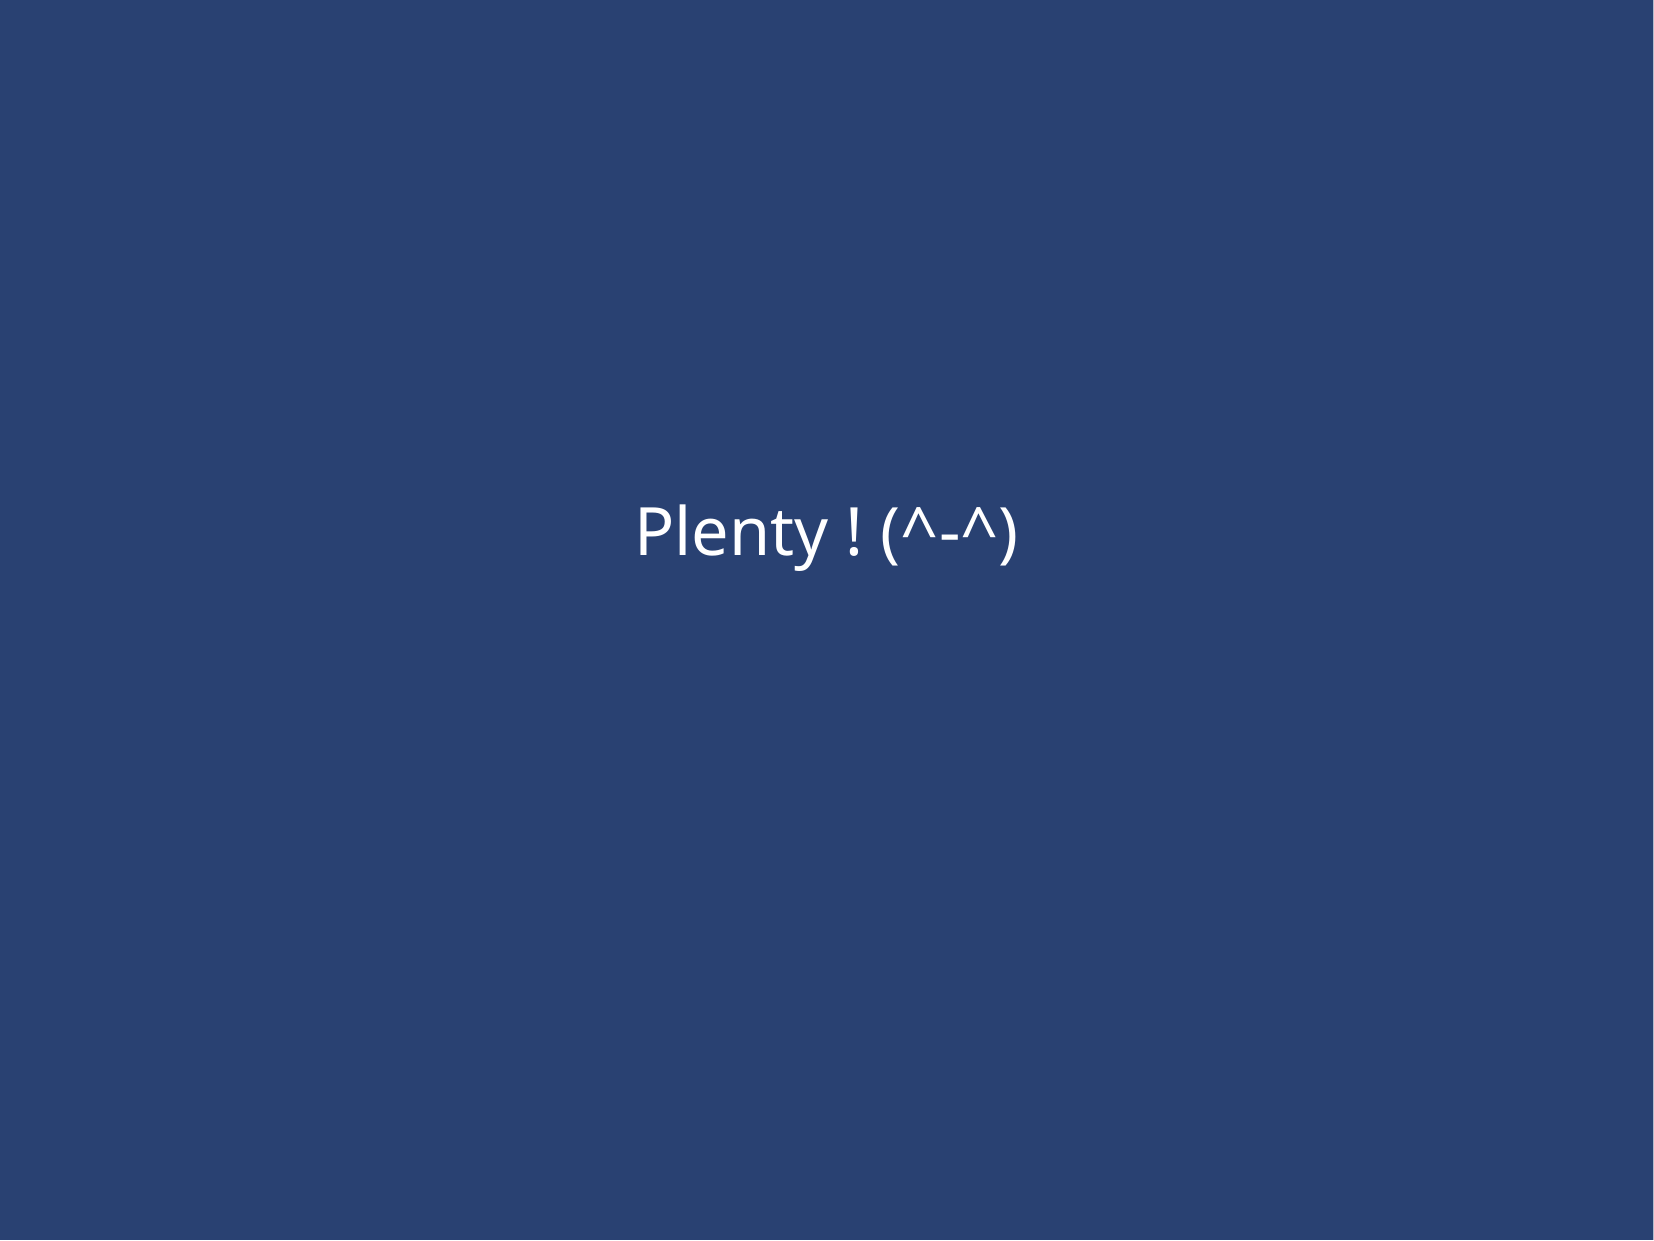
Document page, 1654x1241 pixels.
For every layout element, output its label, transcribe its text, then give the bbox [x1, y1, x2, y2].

subtitle Plenty ! (^-^) [82, 49, 1571, 1109]
